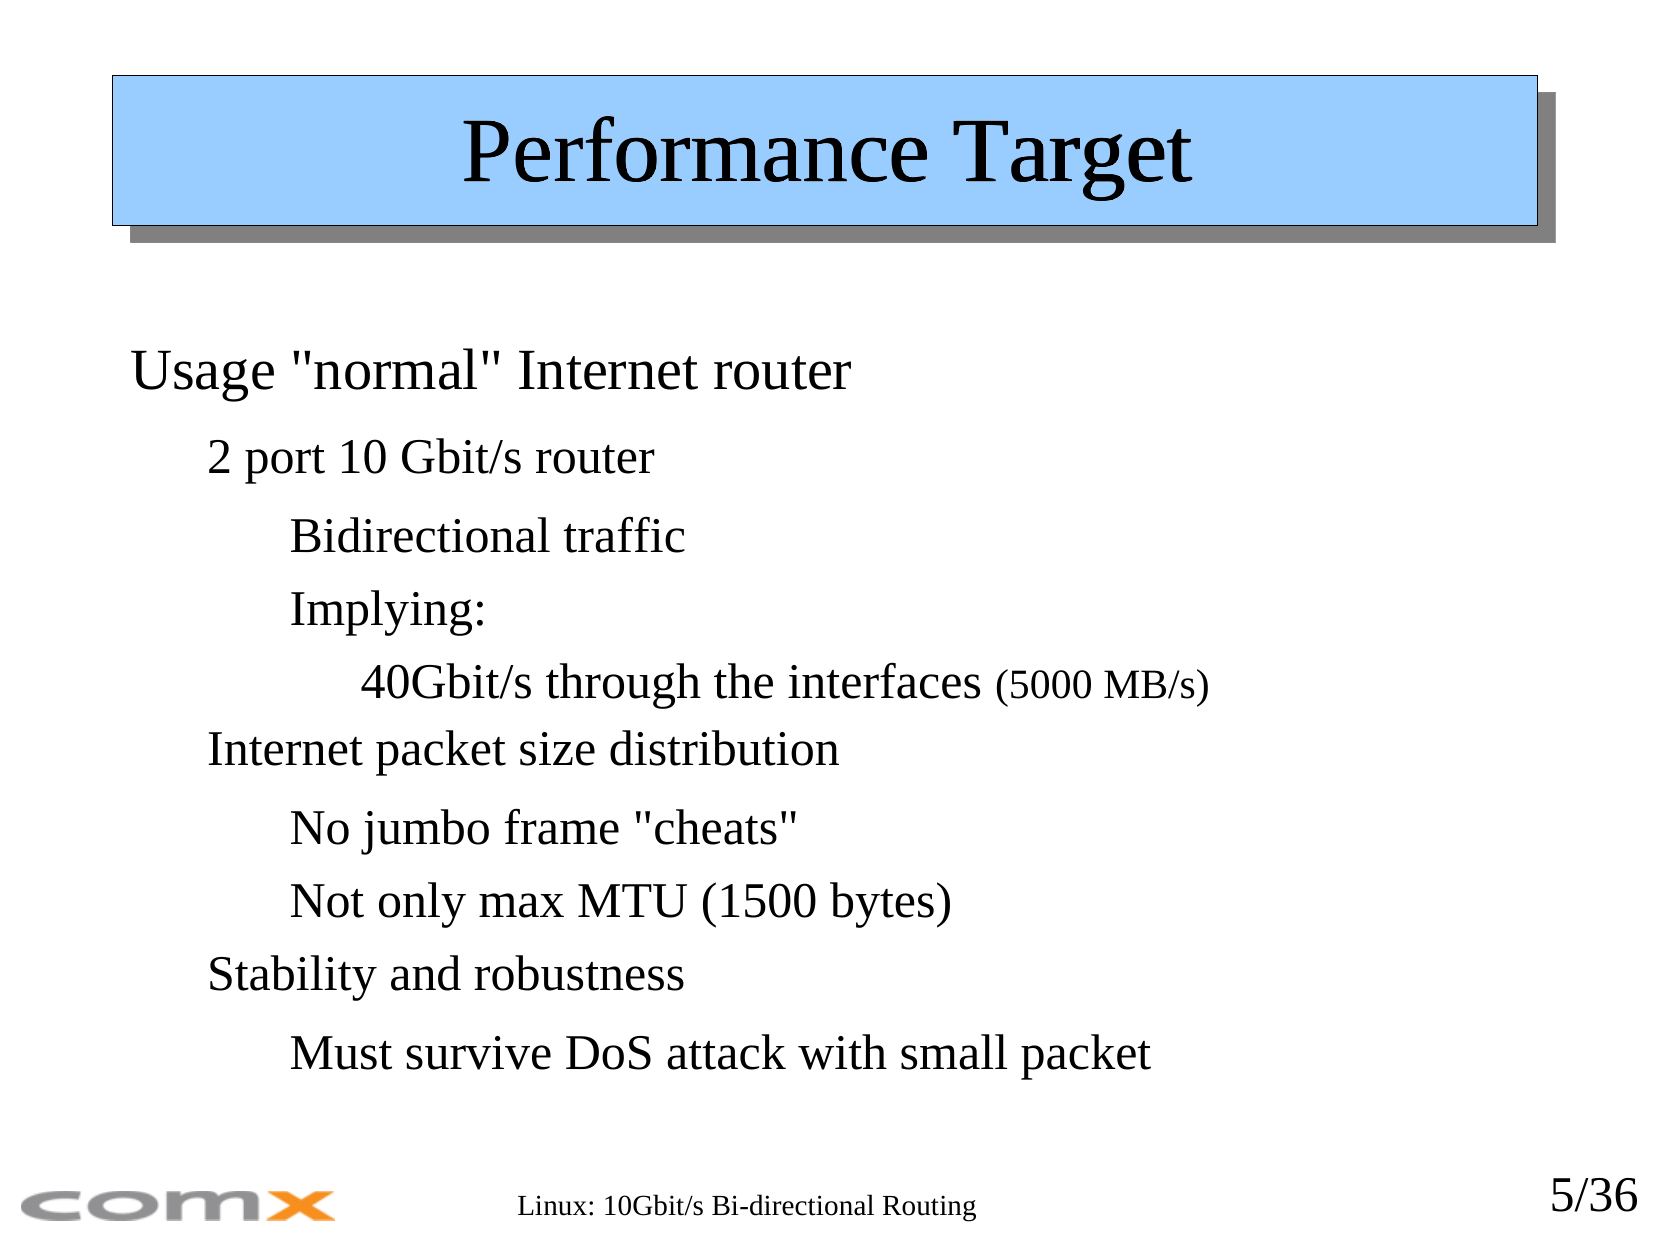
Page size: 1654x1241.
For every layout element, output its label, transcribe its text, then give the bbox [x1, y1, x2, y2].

list Usage "normal" Internet router 2 port 10 Gbit/s router Bidirectional traffic Implying: 40Gbit/s through the interfaces (5000 MB/s) Internet packet size distribution No jumbo frame "cheats" Not only max MTU (1500 bytes) Stability and robustness Must survive DoS attack with small packet [112, 337, 1538, 1126]
title Performance Target [116, 75, 1538, 226]
picture [21, 1191, 335, 1221]
